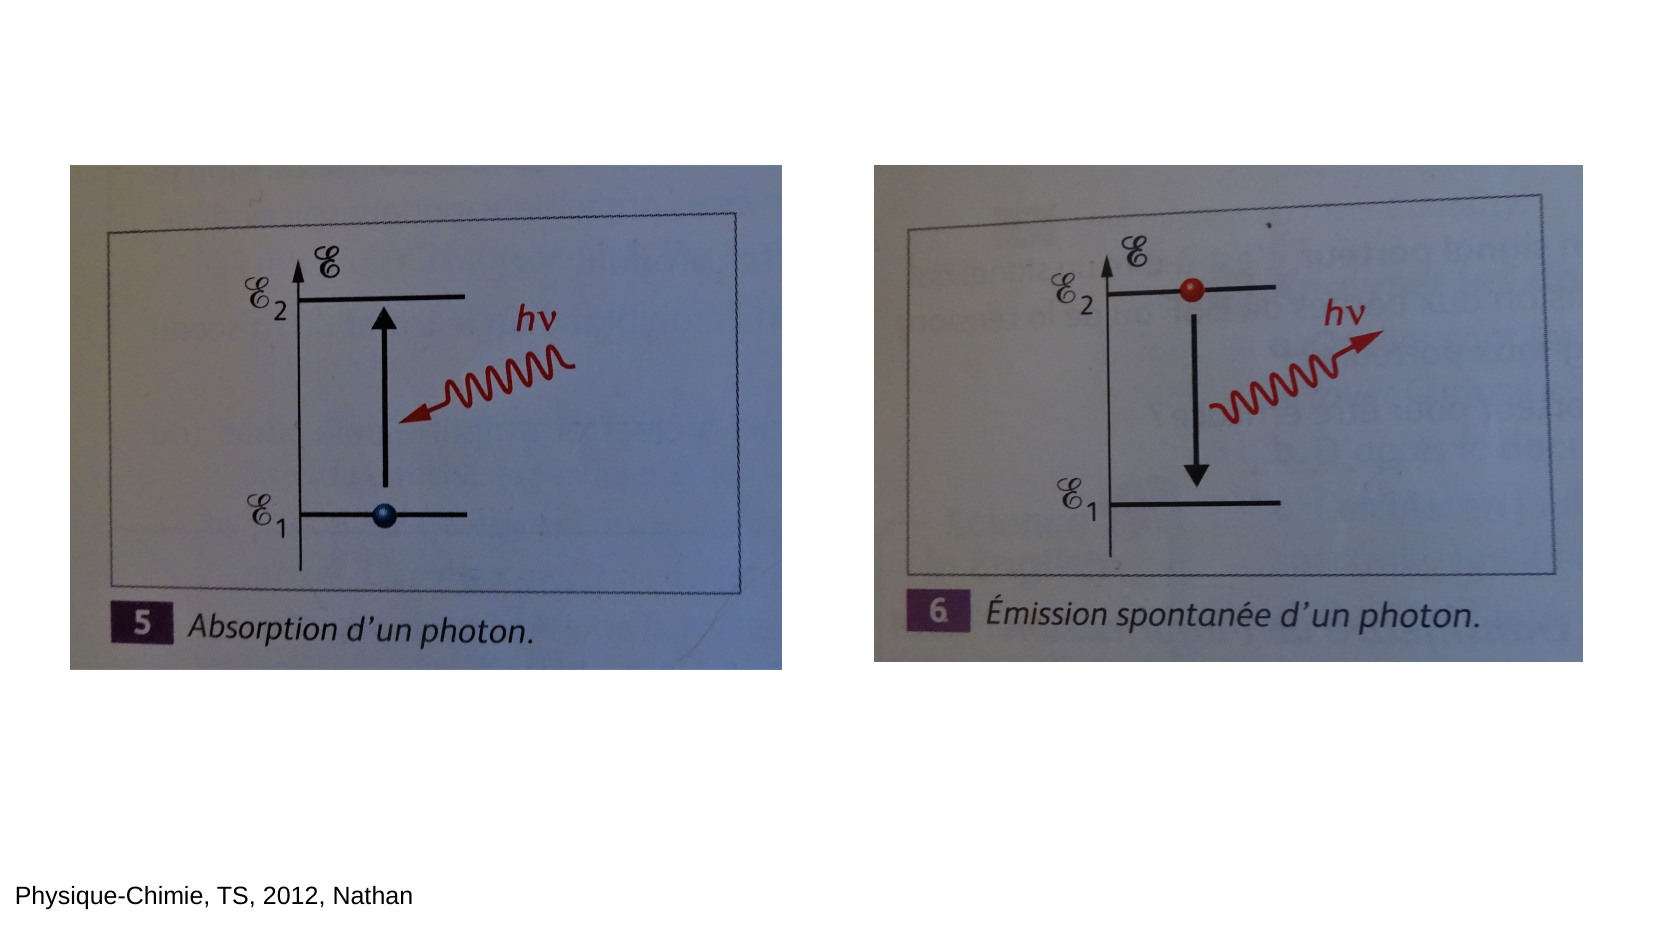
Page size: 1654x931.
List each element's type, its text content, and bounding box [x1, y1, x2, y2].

picture [70, 165, 782, 670]
text_box Physique-Chimie, TS, 2012, Nathan [0, 874, 544, 931]
picture [874, 165, 1583, 662]
